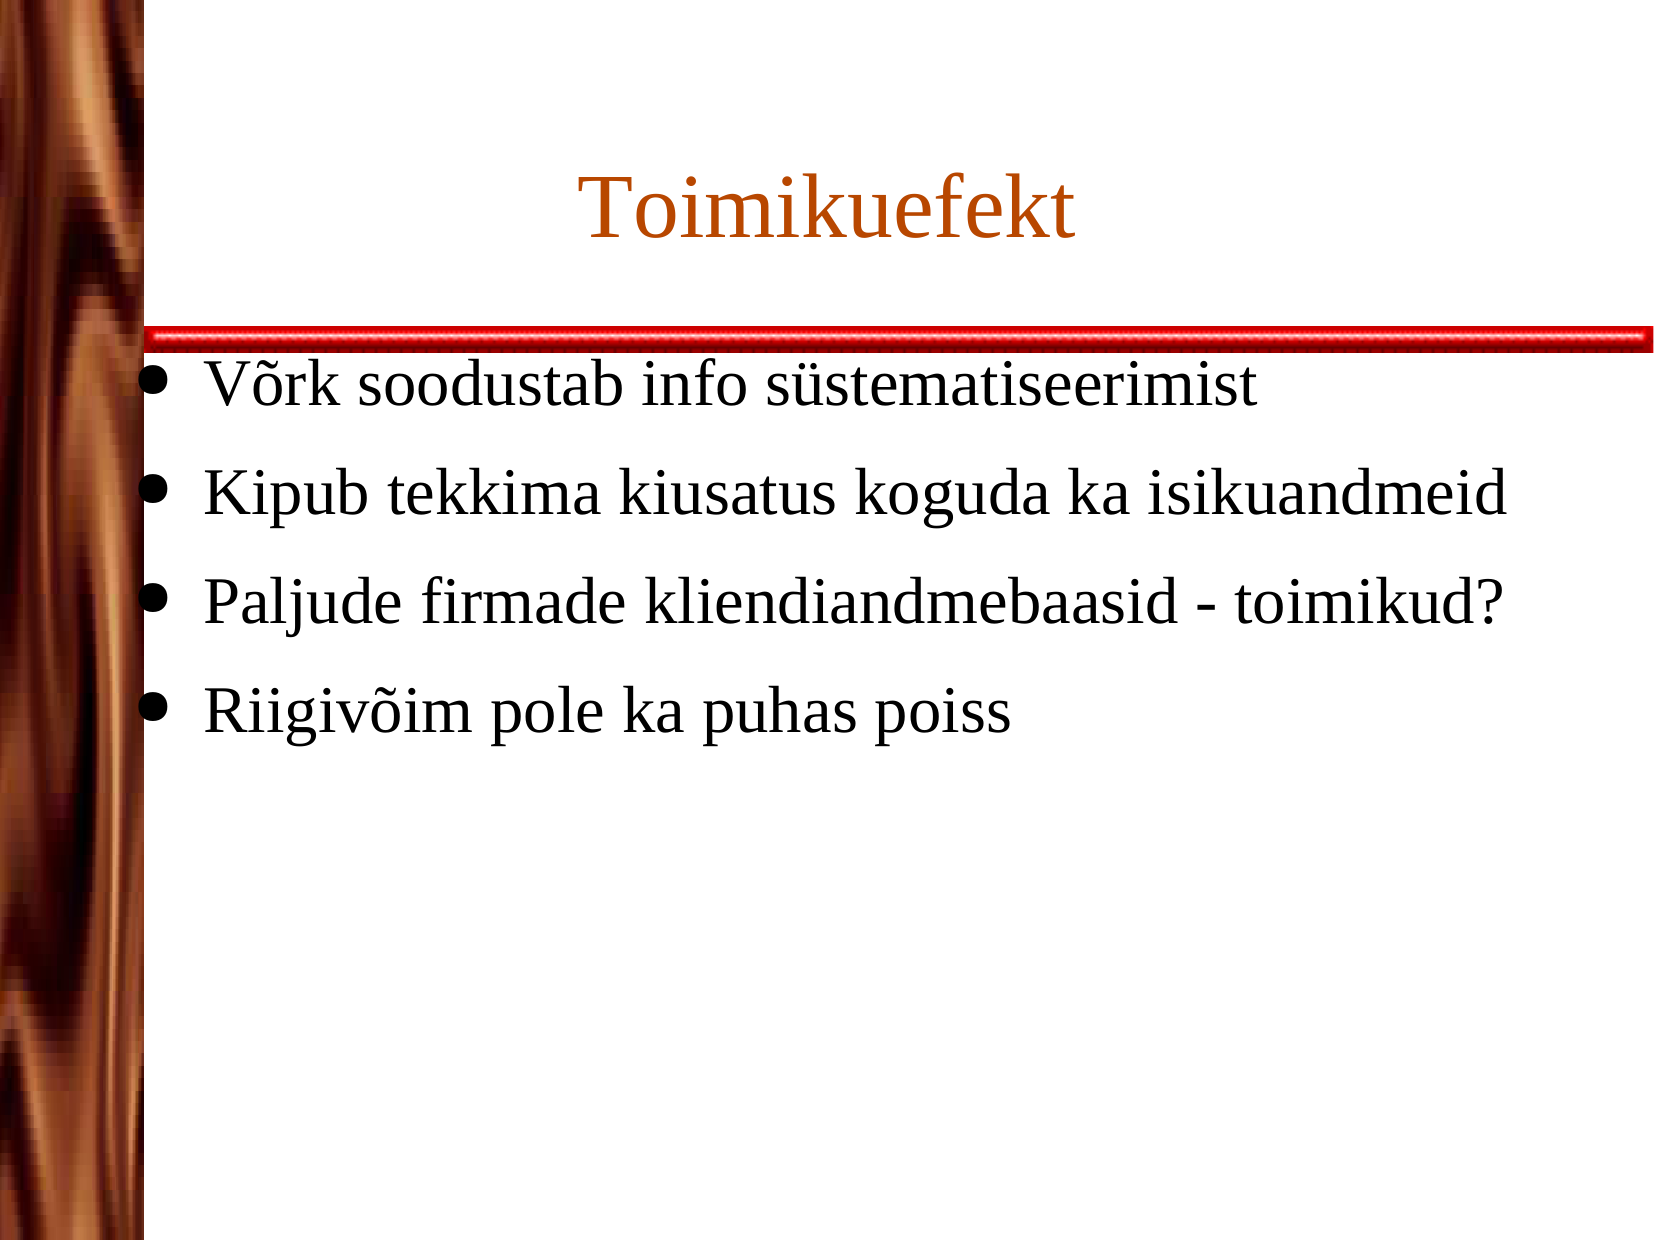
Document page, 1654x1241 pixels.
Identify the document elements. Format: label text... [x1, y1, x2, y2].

picture [0, 0, 1654, 1240]
title Toimikuefekt [121, 102, 1534, 310]
list Võrk soodustab info süstematiseerimist Kipub tekkima kiusatus koguda ka isikuandmeid Paljude firmade kliendiandmebaasid - toimikud? Riigivõim pole ka puhas poiss [121, 344, 1534, 1126]
